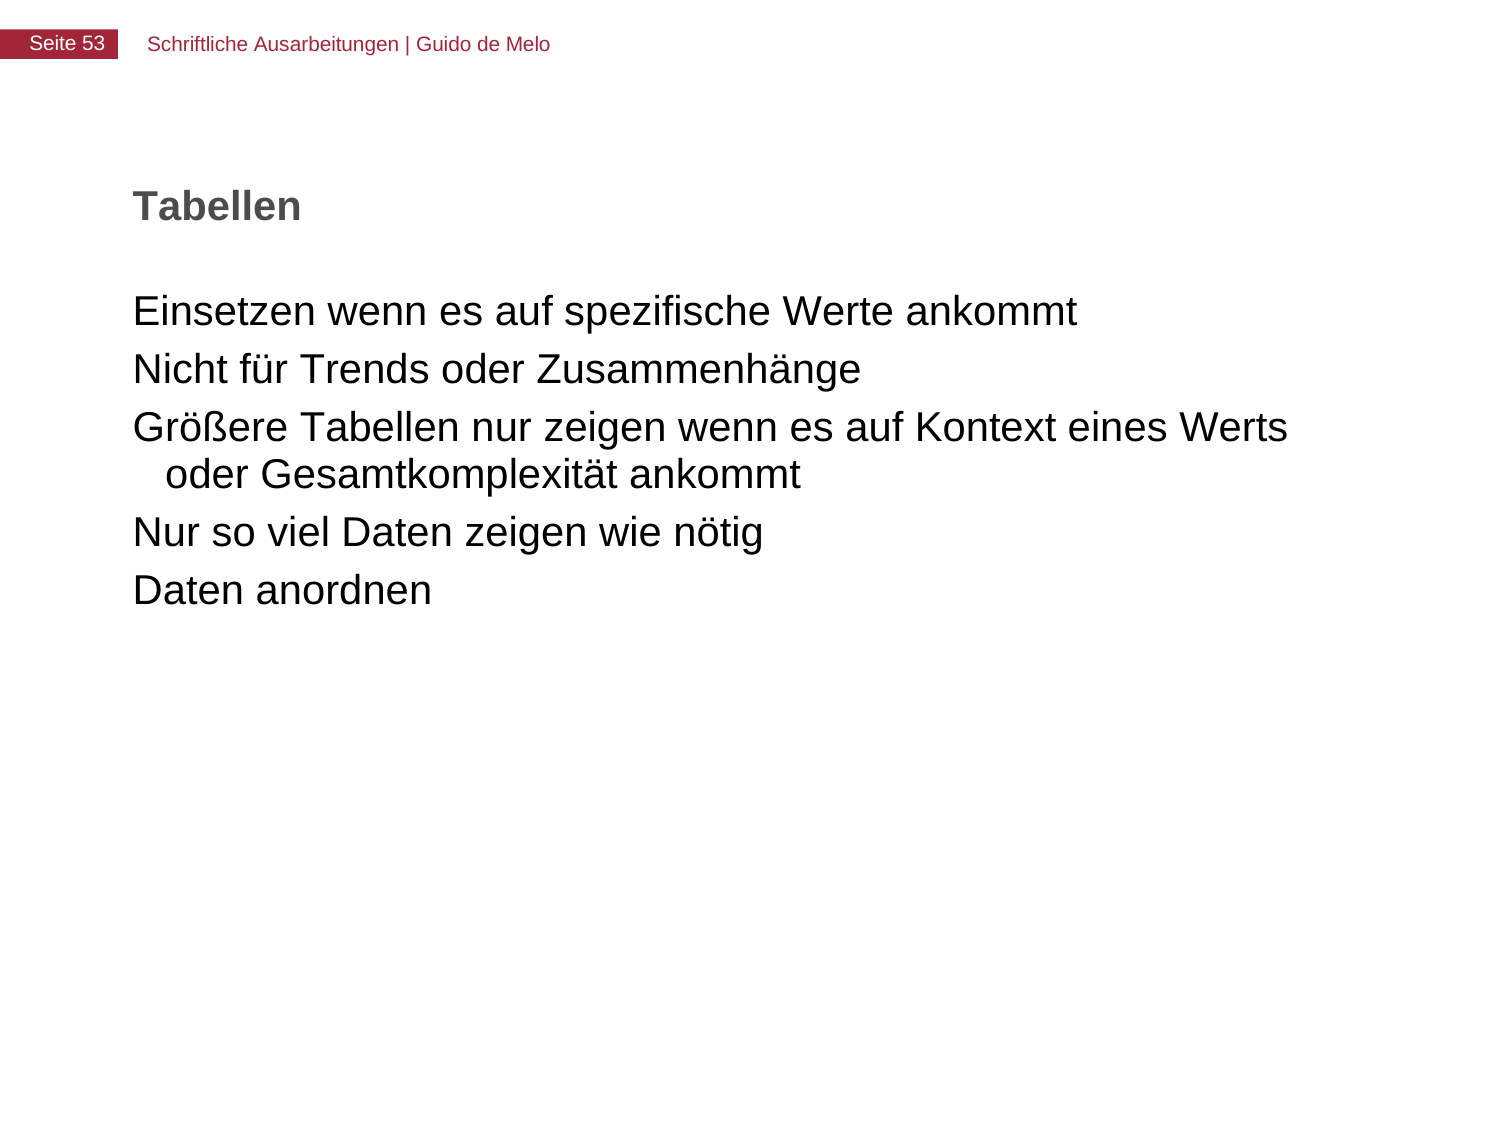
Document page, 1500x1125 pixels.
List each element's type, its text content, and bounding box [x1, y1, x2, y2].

title Tabellen [132, 149, 1413, 258]
list Einsetzen wenn es auf spezifische Werte ankommt Nicht für Trends oder Zusammenhänge Größere Tabellen nur zeigen wenn es auf Kontext eines Werts oder Gesamtkomplexität ankommt Nur so viel Daten zeigen wie nötig Daten anordnen [132, 287, 1371, 888]
